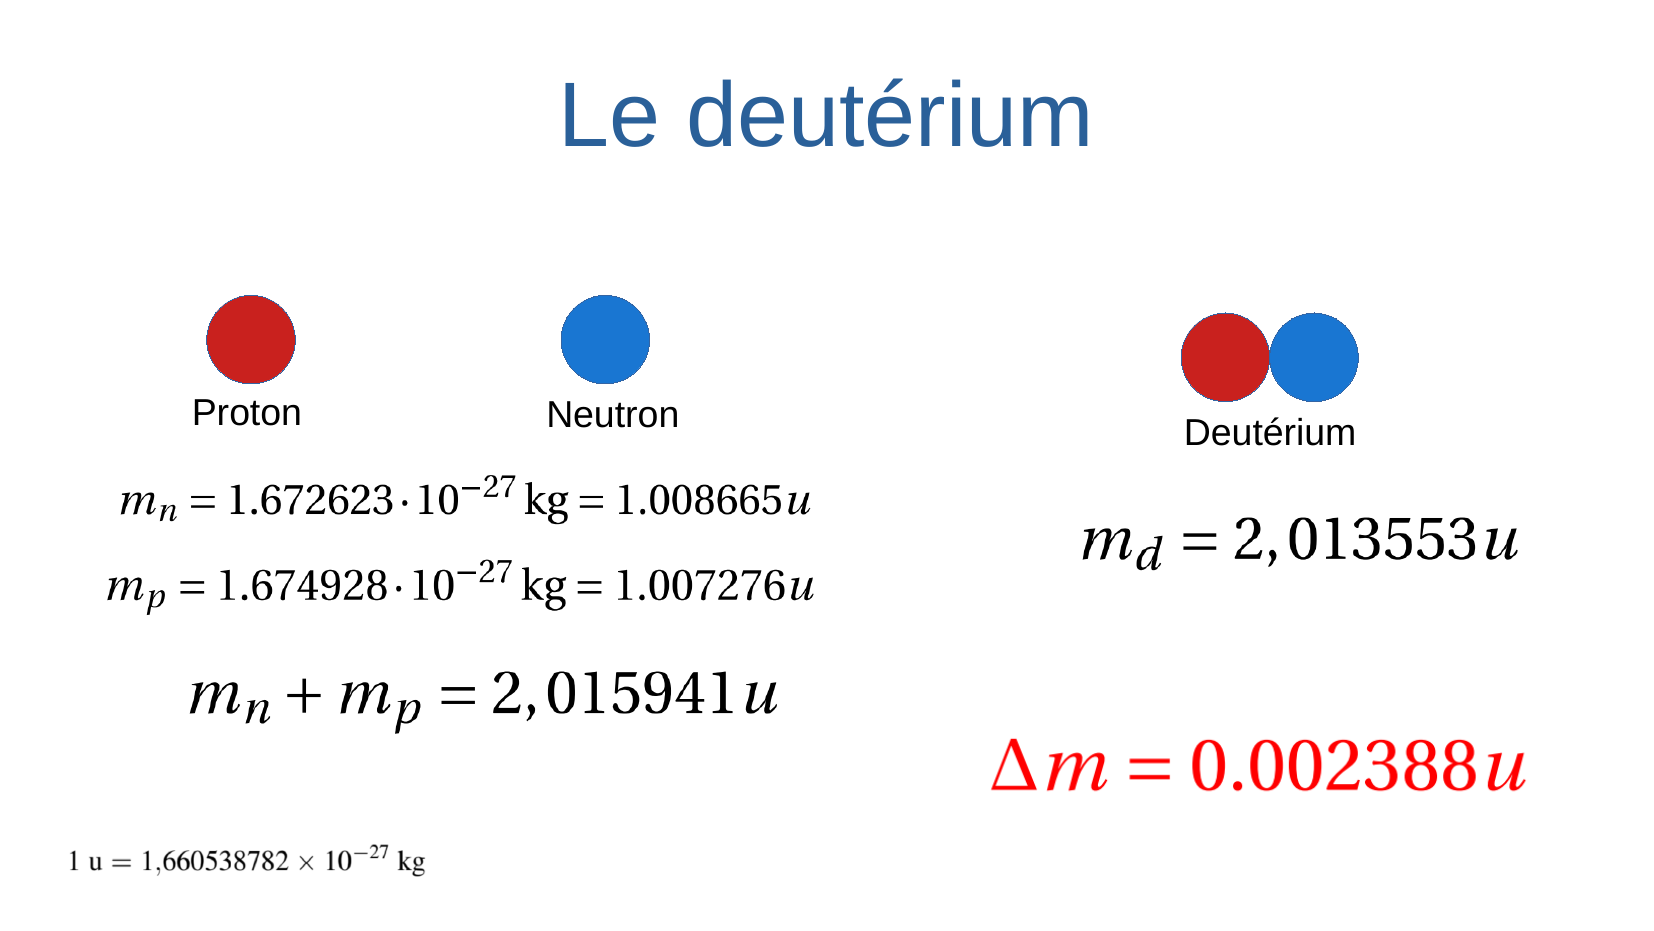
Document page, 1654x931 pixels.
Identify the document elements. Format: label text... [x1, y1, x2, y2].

text_box Neutron [531, 386, 739, 443]
picture [88, 554, 826, 621]
text_box [206, 295, 296, 383]
picture [1062, 490, 1549, 588]
title Le deutérium [82, 37, 1571, 193]
picture [167, 649, 798, 743]
text_box Deutérium [1169, 403, 1406, 461]
text_box [561, 295, 650, 384]
text_box [1181, 312, 1359, 402]
picture [966, 708, 1565, 818]
picture [59, 832, 443, 886]
picture [88, 464, 827, 532]
text_box Proton [177, 383, 355, 443]
